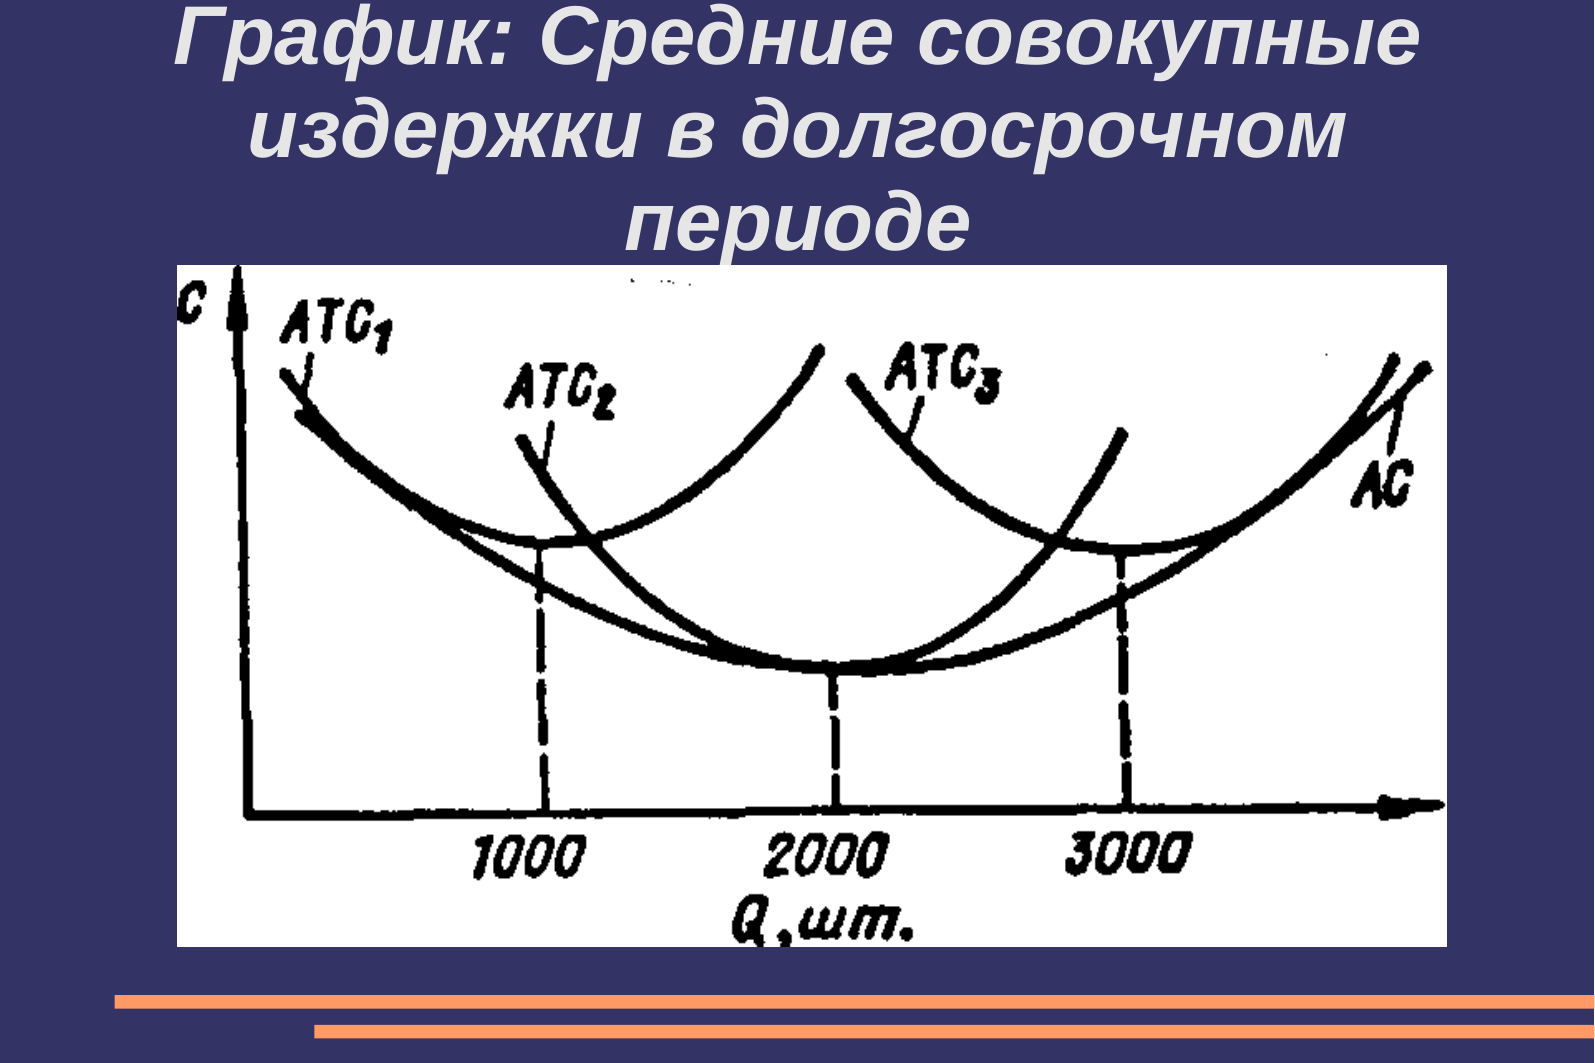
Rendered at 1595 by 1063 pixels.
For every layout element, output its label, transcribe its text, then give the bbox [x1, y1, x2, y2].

title График: Средние совокупные издержки в долгосрочном периоде [117, 0, 1479, 269]
picture [177, 265, 1447, 947]
